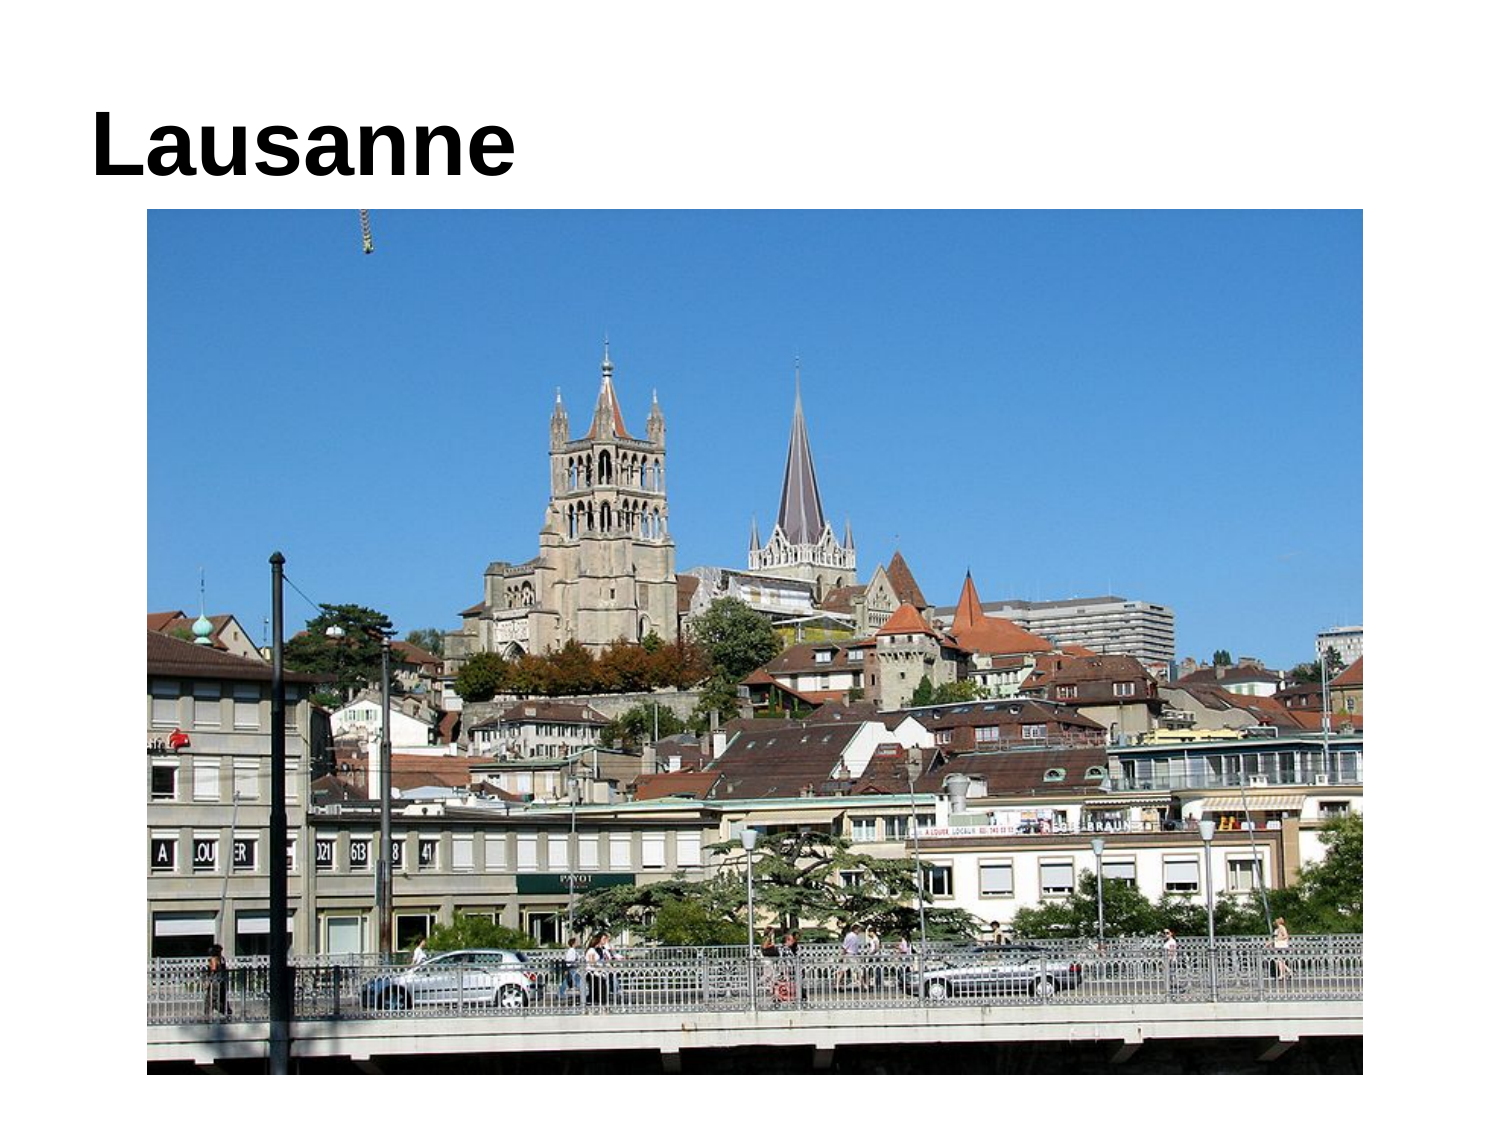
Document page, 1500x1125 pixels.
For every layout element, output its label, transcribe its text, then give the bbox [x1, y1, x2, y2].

picture [147, 233, 1363, 1075]
title Lausanne [75, 45, 1426, 233]
